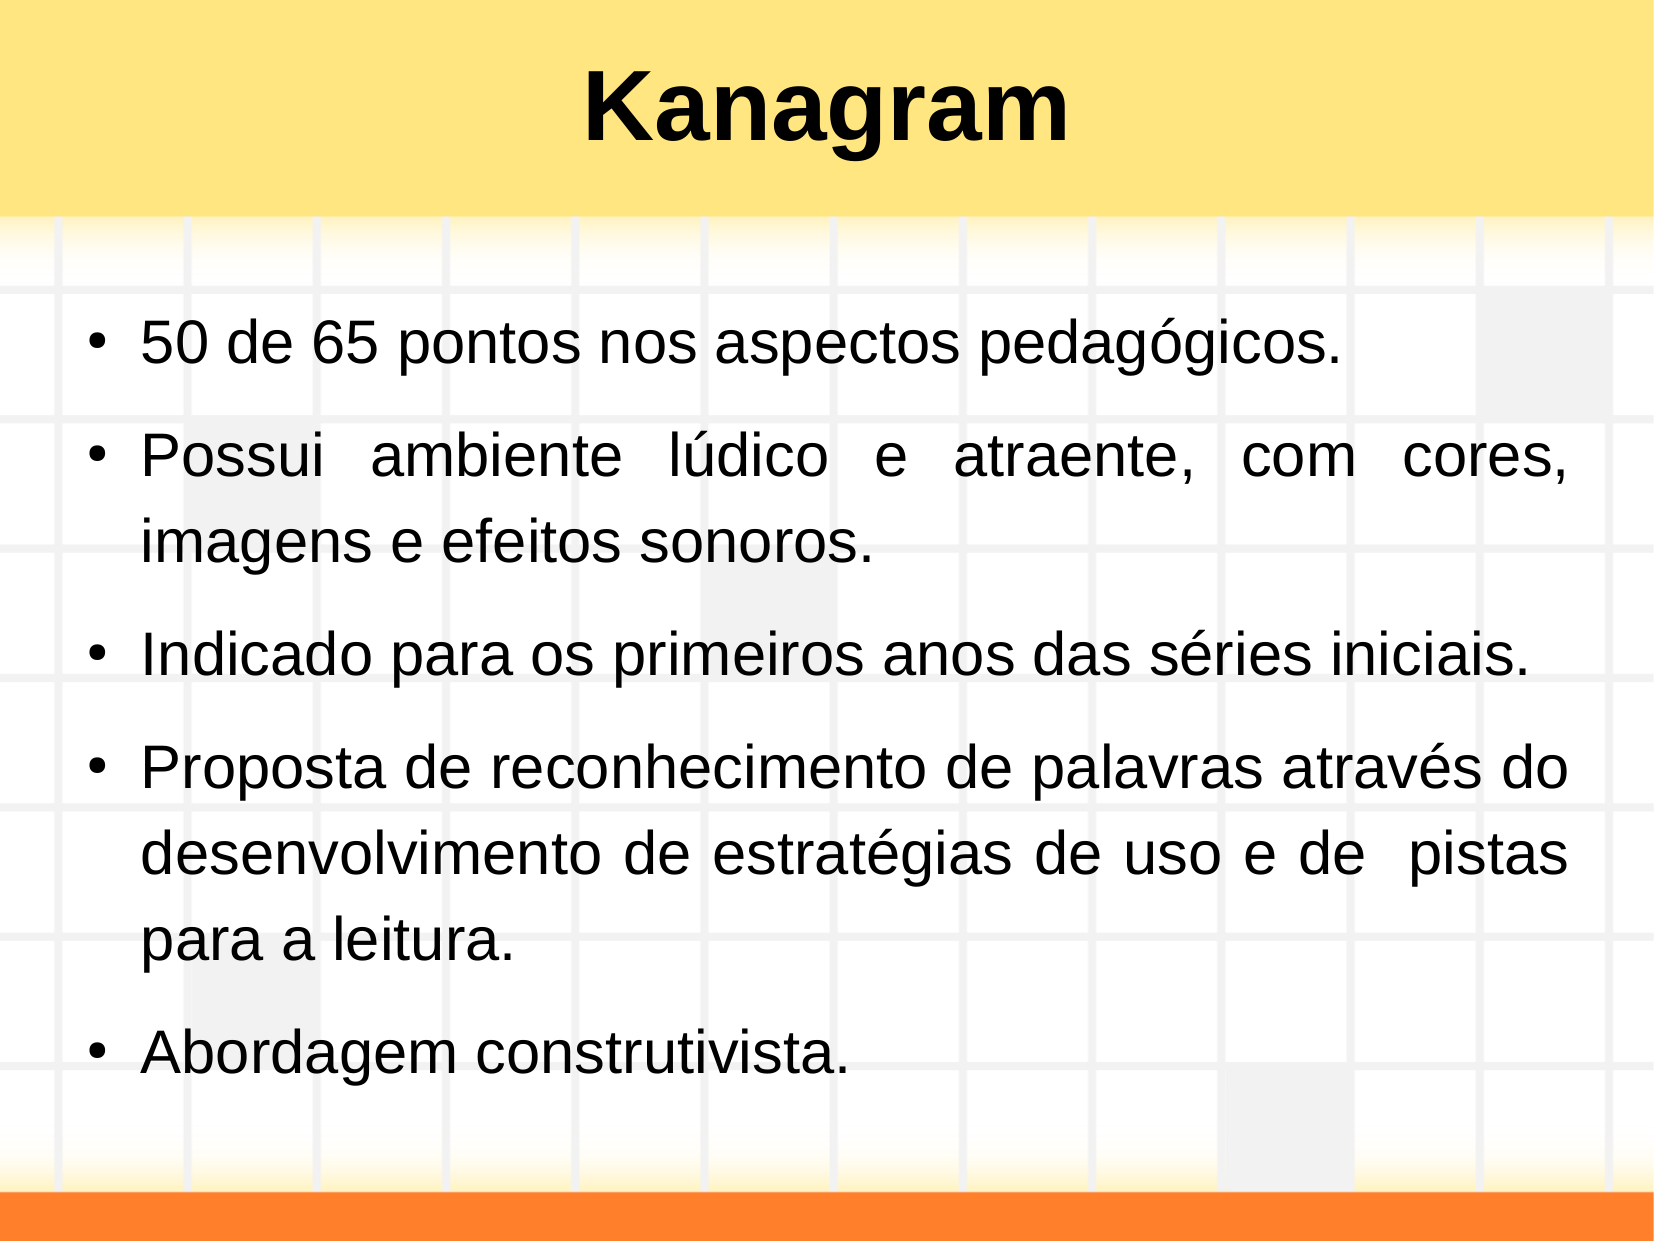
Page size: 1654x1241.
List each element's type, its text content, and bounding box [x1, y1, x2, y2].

picture [0, 0, 1654, 1241]
list 50 de 65 pontos nos aspectos pedagógicos. Possui ambiente lúdico e atraente, com cores, imagens e efeitos sonoros. Indicado para os primeiros anos das séries iniciais. Proposta de reconhecimento de palavras através do desenvolvimento de estratégias de uso e de pistas para a leitura. Abordagem construtivista. [82, 290, 1571, 1158]
title Kanagram [82, 49, 1571, 257]
